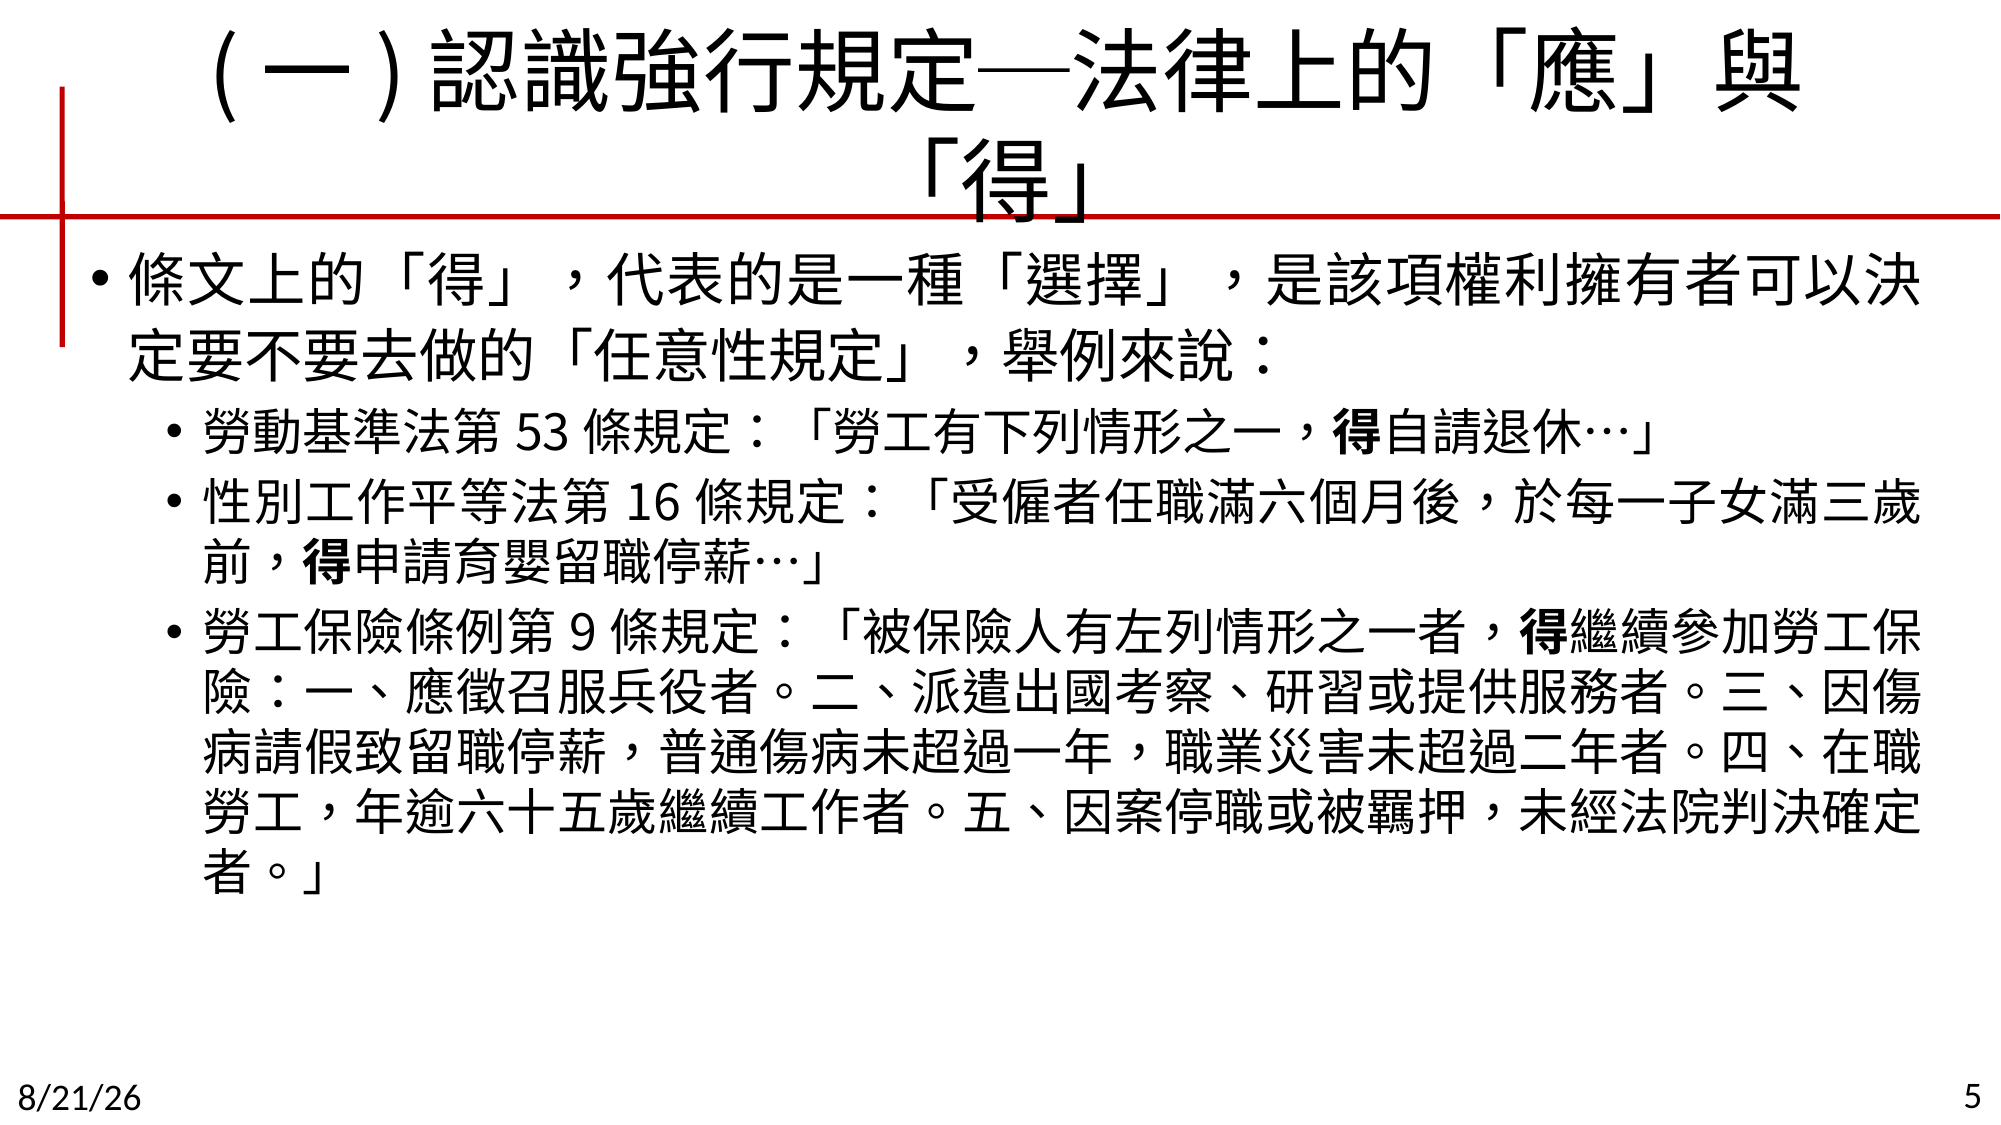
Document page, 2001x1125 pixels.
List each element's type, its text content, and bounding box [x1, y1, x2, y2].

slide_number 9/22/20 [2, 1065, 452, 1116]
list 條文上的「得」，代表的是一種「選擇」，是該項權利擁有者可以決定要不要去做的「任意性規定」，舉例來說： 勞動基準法第53條規定：「勞工有下列情形之一，得自請退休…」 性別工作平等法第16條規定：「受僱者任職滿六個月後，於每一子女滿三歲前，得申請育嬰留職停薪…」 勞工保險條例第9條規定：「被保險人有左列情形之一者，得繼續參加勞工保險：一、應徵召服兵役者。二、派遣出國考察、研習或提供服務者。三、因傷病請假致留職停薪，普通傷病未超過一年，職業災害未超過二年者。四、在職勞工，年逾六十五歲繼續工作者。五、因案停職或被羈押，未經法院判決確定者。」 [75, 228, 1938, 1038]
slide_number <編號> [1701, 1063, 1998, 1118]
title (一)認識強行規定─法律上的「應」與「得」 [75, 6, 1938, 211]
